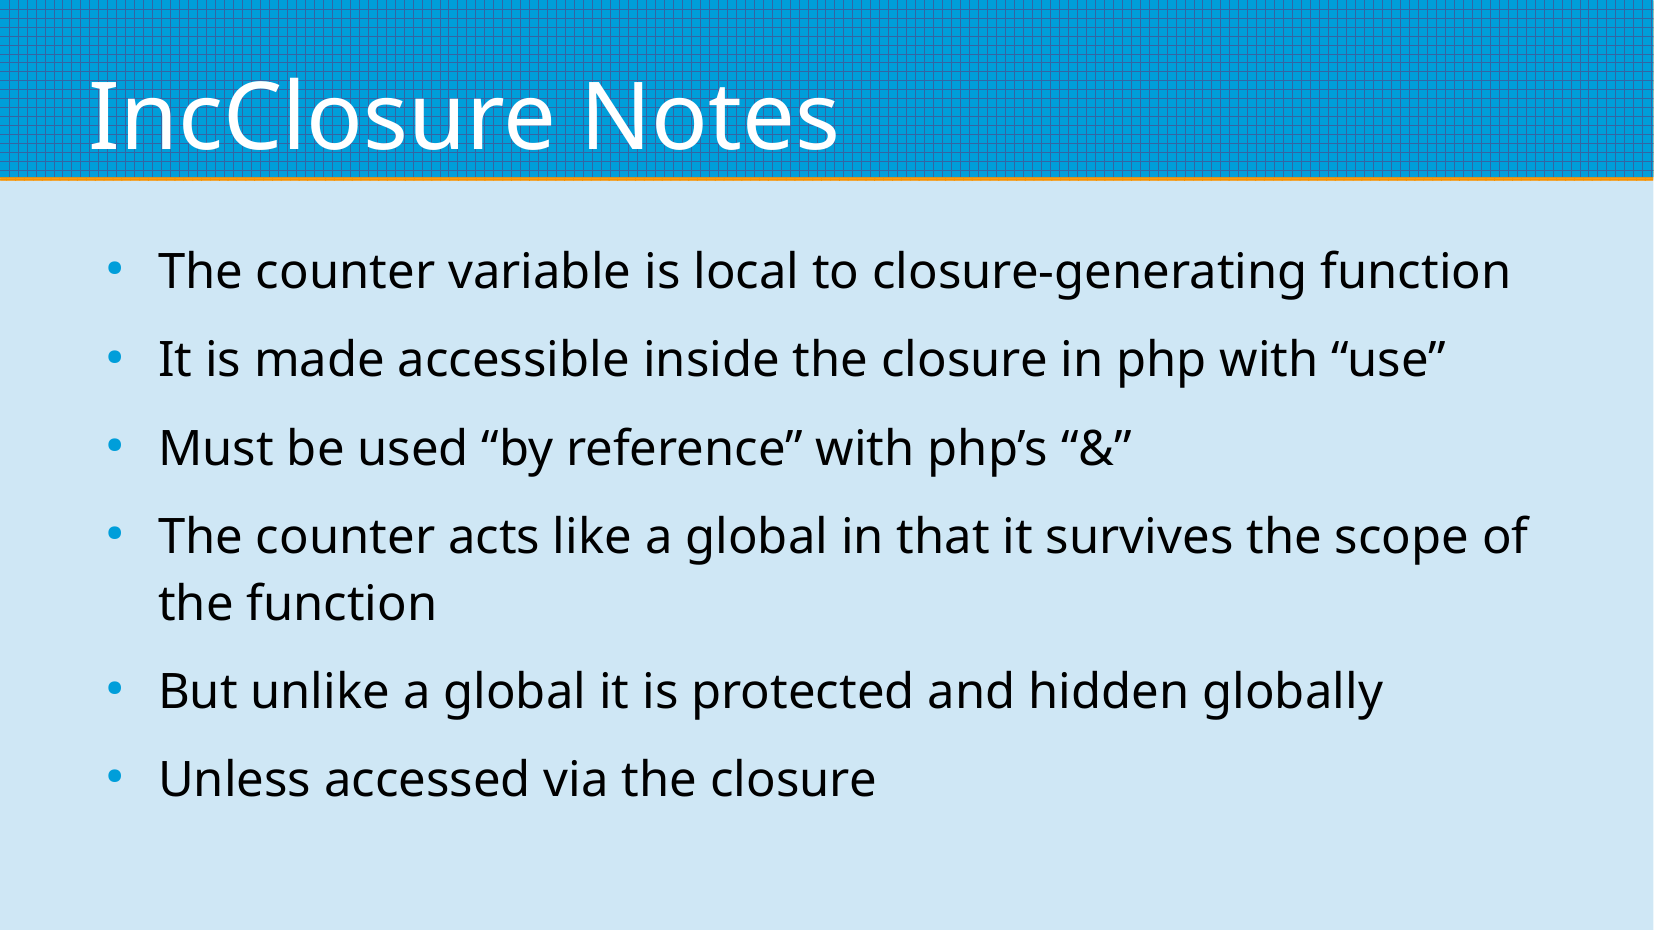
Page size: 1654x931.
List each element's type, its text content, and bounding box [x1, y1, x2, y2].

title IncClosure Notes [88, 14, 1565, 178]
list The counter variable is local to closure-generating function It is made accessible inside the closure in php with “use” Must be used “by reference” with php’s “&” The counter acts like a global in that it survives the scope of the function But unlike a global it is protected and hidden globally Unless accessed via the closure [88, 236, 1565, 813]
